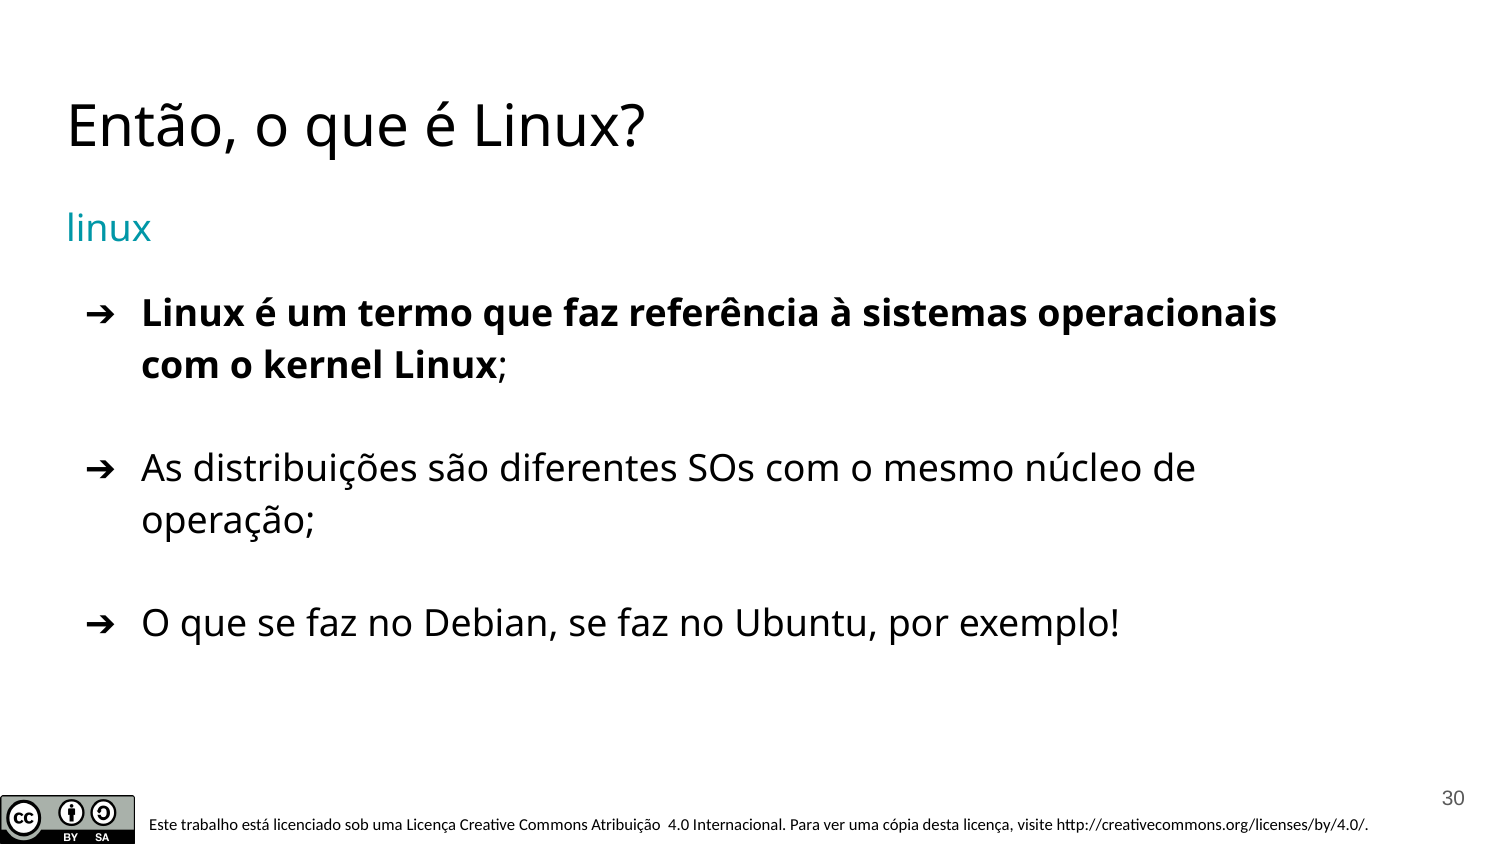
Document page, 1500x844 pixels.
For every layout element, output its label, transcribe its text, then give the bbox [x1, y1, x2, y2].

picture [0, 795, 135, 844]
slide_number <number> [1389, 764, 1480, 795]
list linux Linux é um termo que faz referência à sistemas operacionais com o kernel Linux; As distribuições são diferentes SOs com o mesmo núcleo de operação; O que se faz no Debian, se faz no Ubuntu, por exemplo! [51, 189, 1307, 750]
text_box Este trabalho está licenciado sob uma Licença Creative Commons Atribuição 4.0 Internacional. Para ver uma cópia desta licença, visite http://creativecommons.org/licenses/by/4.0/. [135, 795, 1500, 844]
title Então, o que é Linux? [51, 72, 1449, 167]
